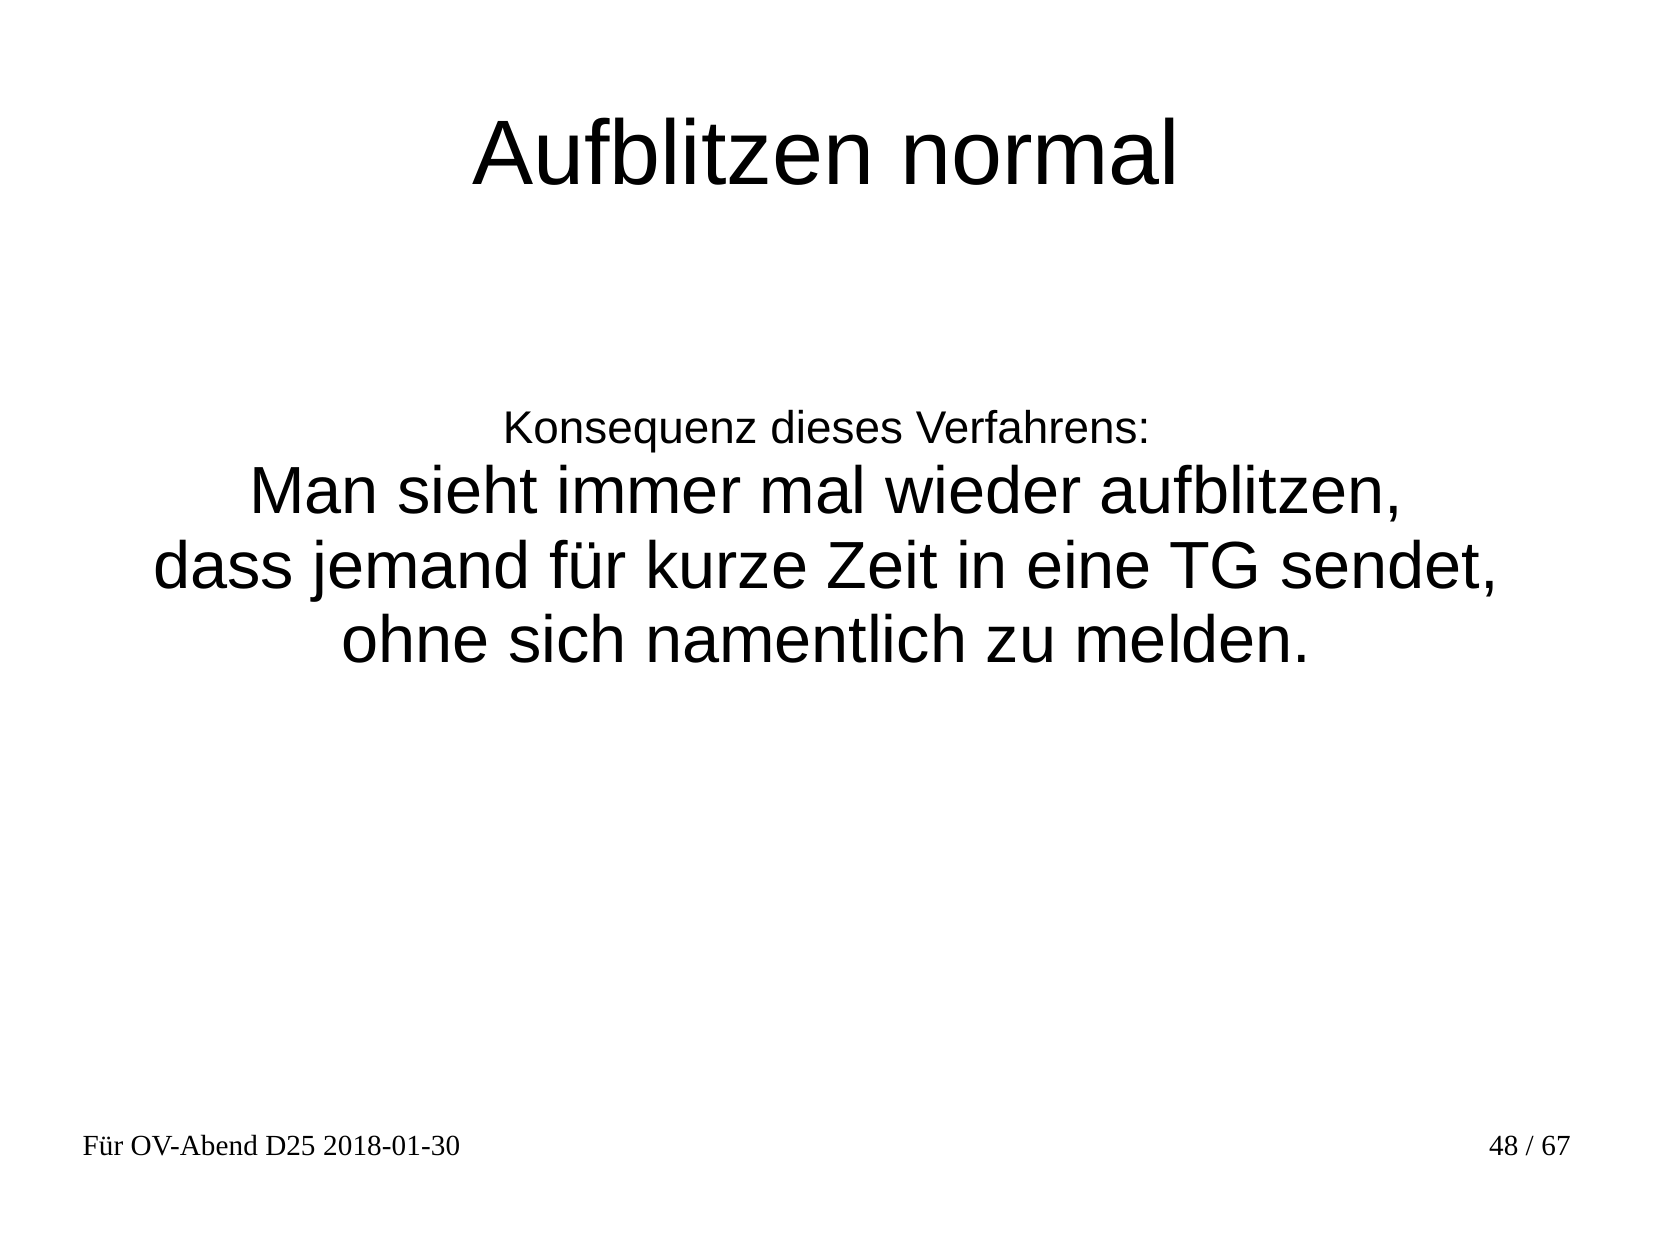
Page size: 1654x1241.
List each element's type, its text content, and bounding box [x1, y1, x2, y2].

title Aufblitzen normal [82, 49, 1571, 257]
list Konsequenz dieses Verfahrens: Man sieht immer mal wieder aufblitzen, dass jemand für kurze Zeit in eine TG sendet, ohne sich namentlich zu melden. [82, 401, 1571, 738]
